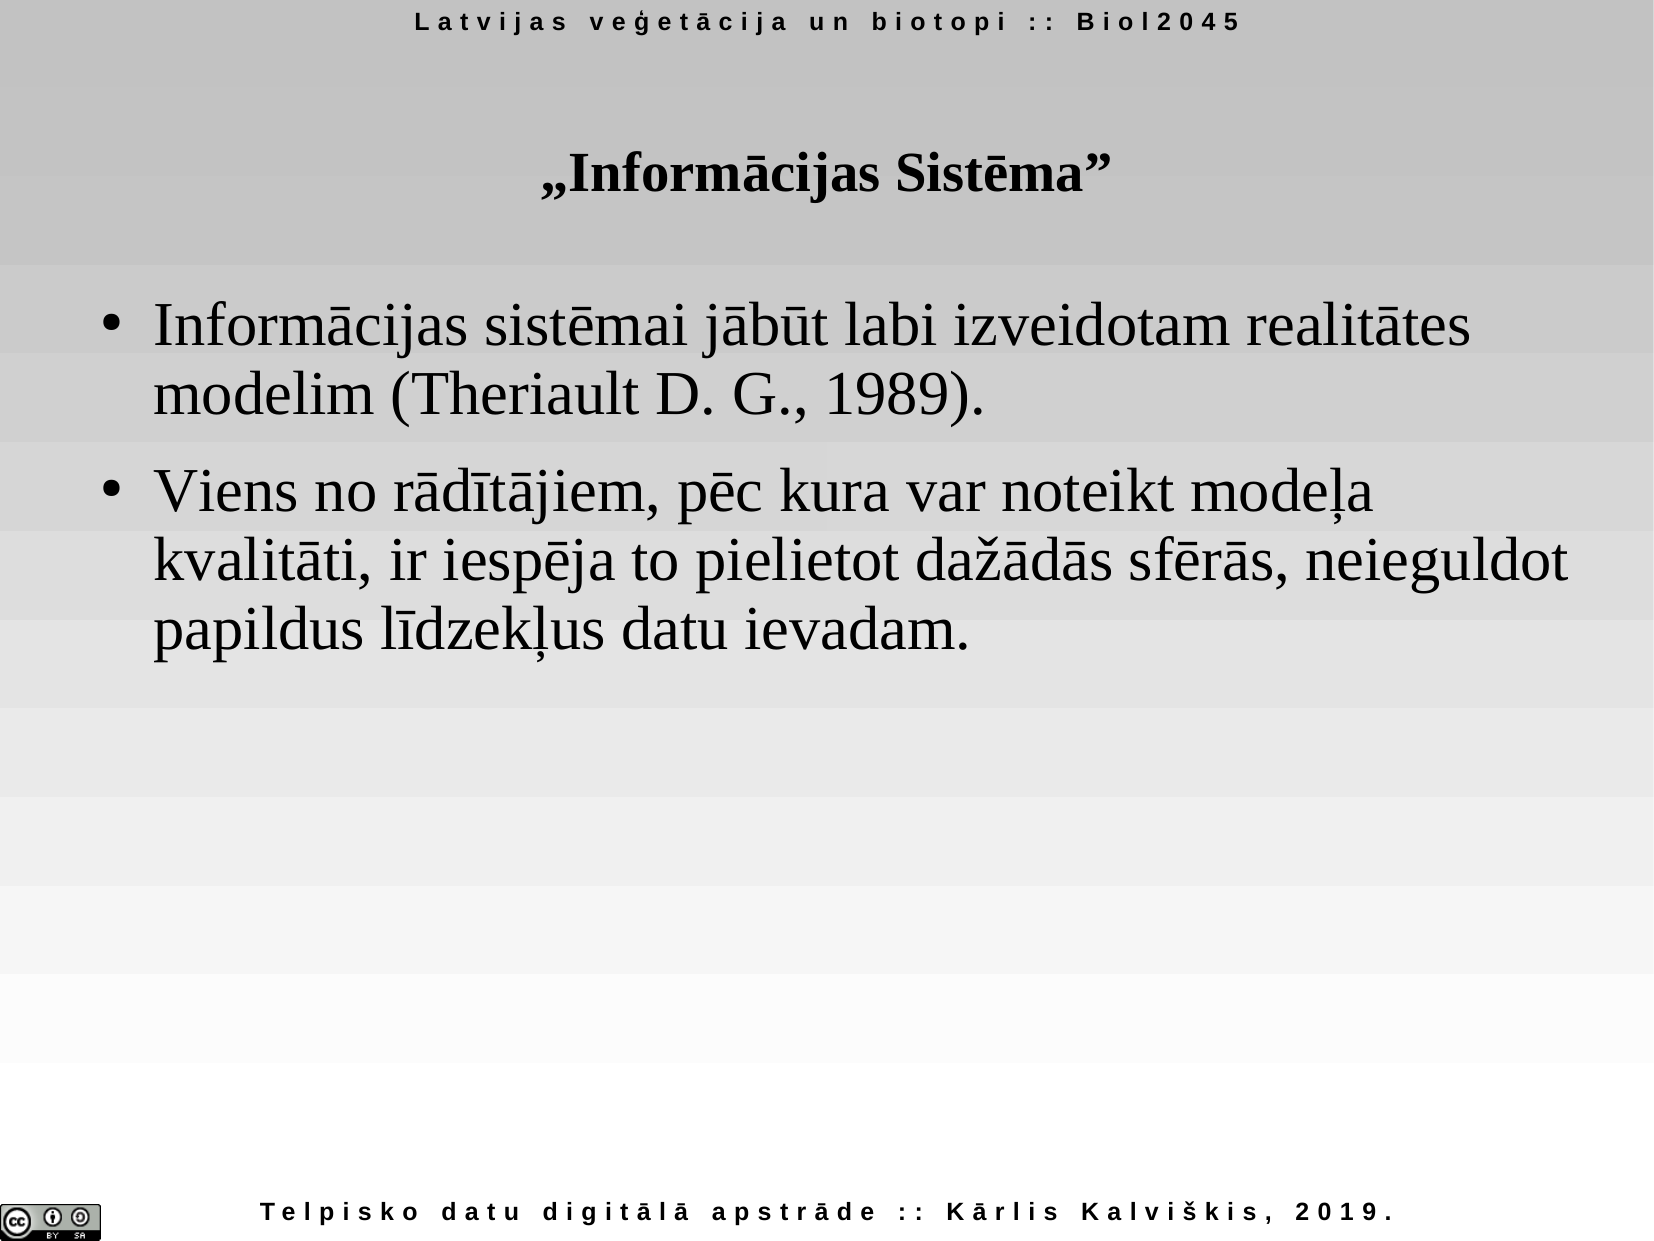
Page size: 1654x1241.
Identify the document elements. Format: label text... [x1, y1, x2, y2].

picture [0, 0, 1654, 1241]
title „Informācijas Sistēma” [29, 49, 1625, 296]
list Informācijas sistēmai jābūt labi izveidotam realitātes modelim (Theriault D. G., 1989). Viens no rādītājiem, pēc kura var noteikt modeļa kvalitāti, ir iespēja to pielietot dažādās sfērās, neieguldot papildus līdzekļus datu ievadam. [82, 289, 1571, 1113]
